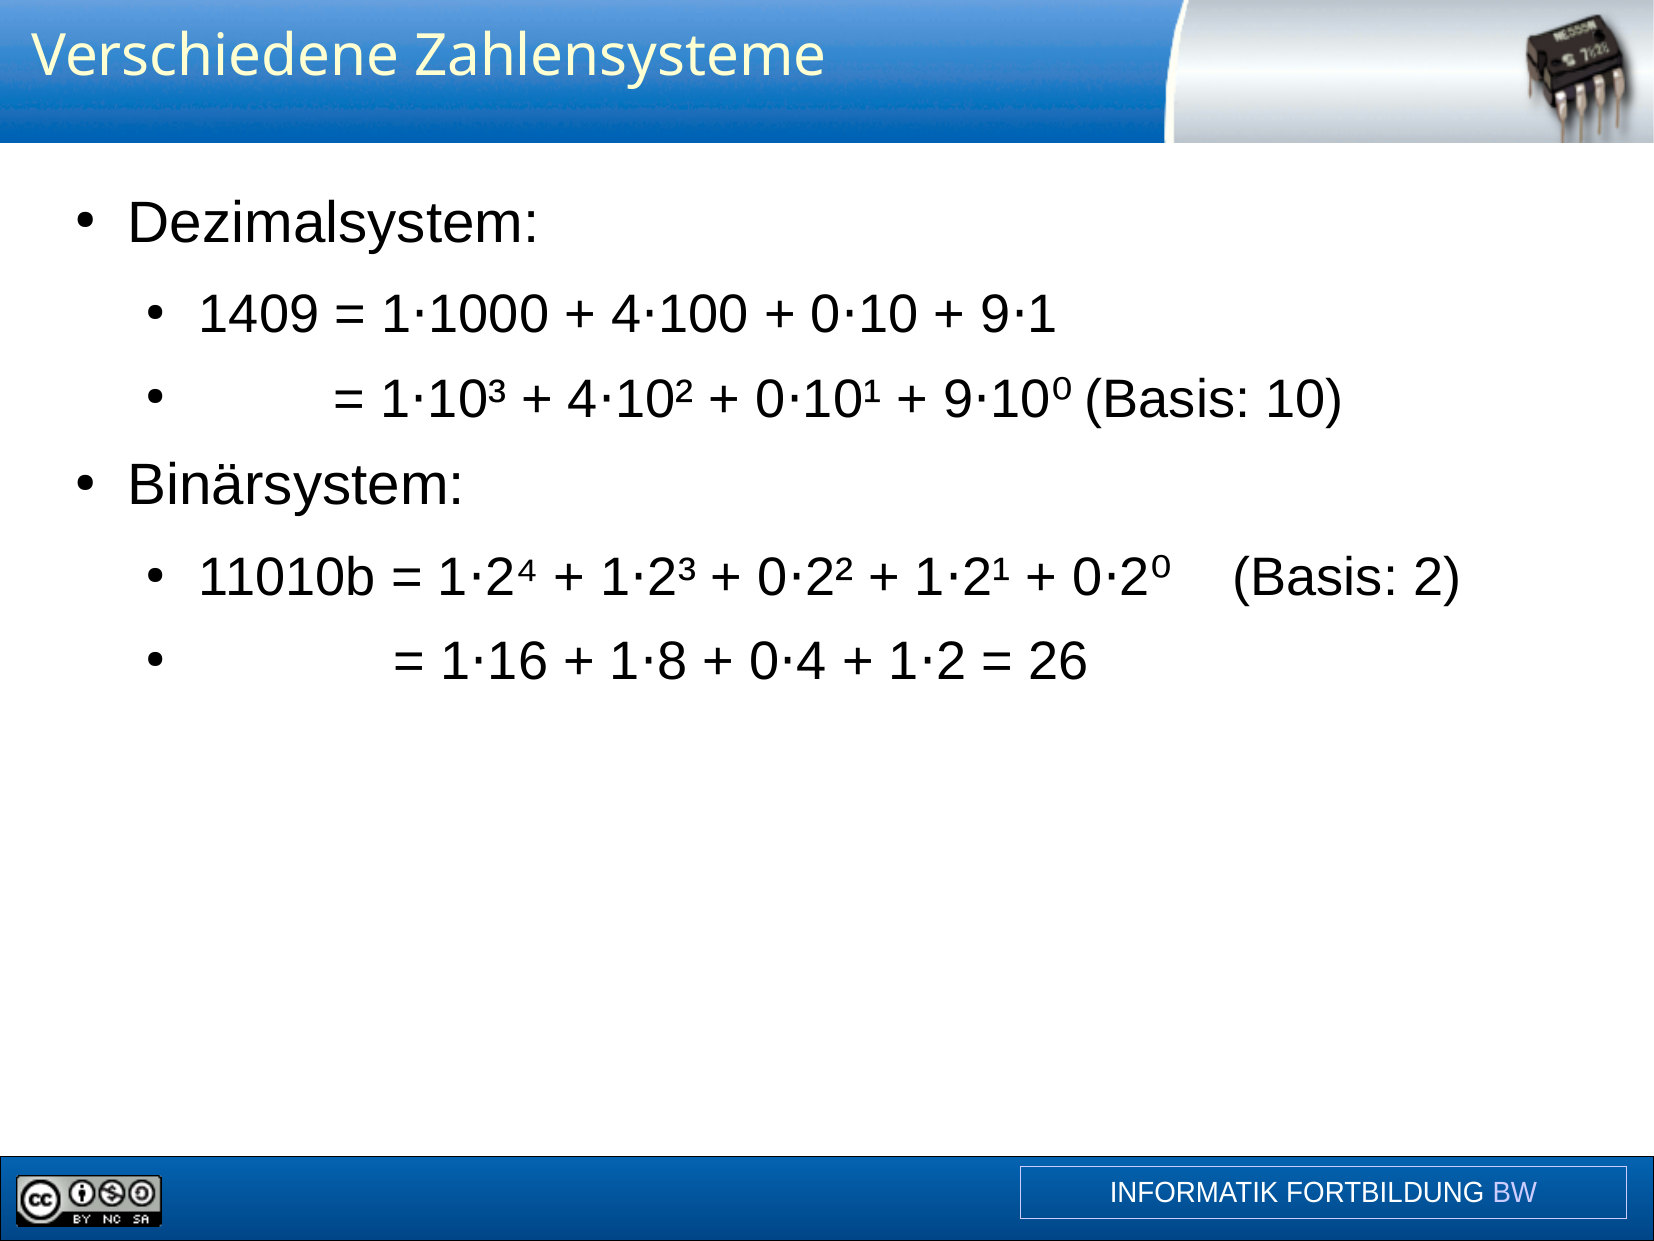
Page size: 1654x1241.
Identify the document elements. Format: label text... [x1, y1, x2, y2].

title Verschiedene Zahlensysteme [31, 14, 1151, 92]
list Dezimalsystem: 1409 = 1⋅1000 + 4⋅100 + 0⋅10 + 9⋅1 = 1⋅10³ + 4⋅10² + 0⋅10¹ + 9⋅10⁰ (Basis: 10) Binärsystem: 11010b = 1⋅2⁴ + 1⋅2³ + 0⋅2² + 1⋅2¹ + 0⋅2⁰ (Basis: 2) = 1⋅16 + 1⋅8 + 0⋅4 + 1⋅2 = 26 [57, 189, 1605, 1135]
picture [16, 1175, 162, 1227]
picture [0, 0, 1654, 143]
